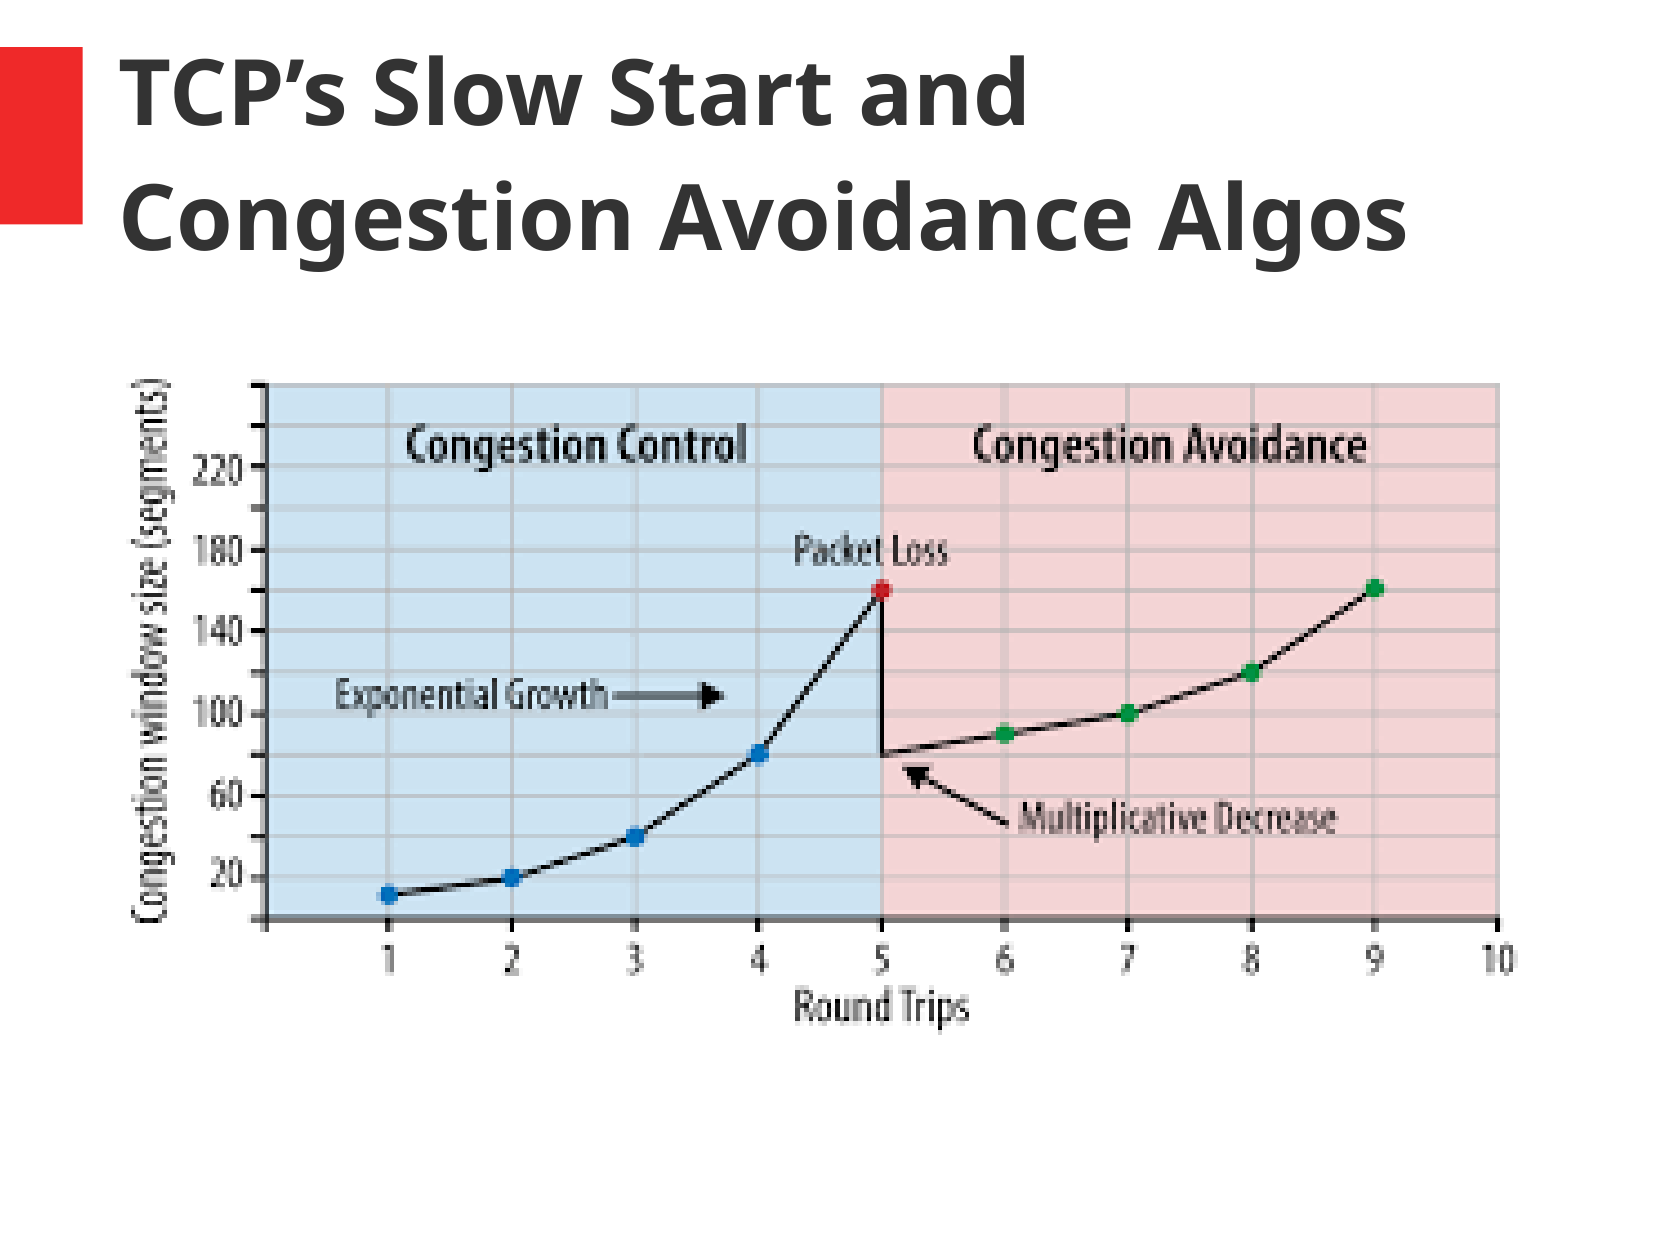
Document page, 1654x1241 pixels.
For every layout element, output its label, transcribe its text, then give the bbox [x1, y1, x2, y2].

title TCP’s Slow Start and Congestion Avoidance Algos [118, 28, 1571, 278]
picture [118, 330, 1536, 1036]
